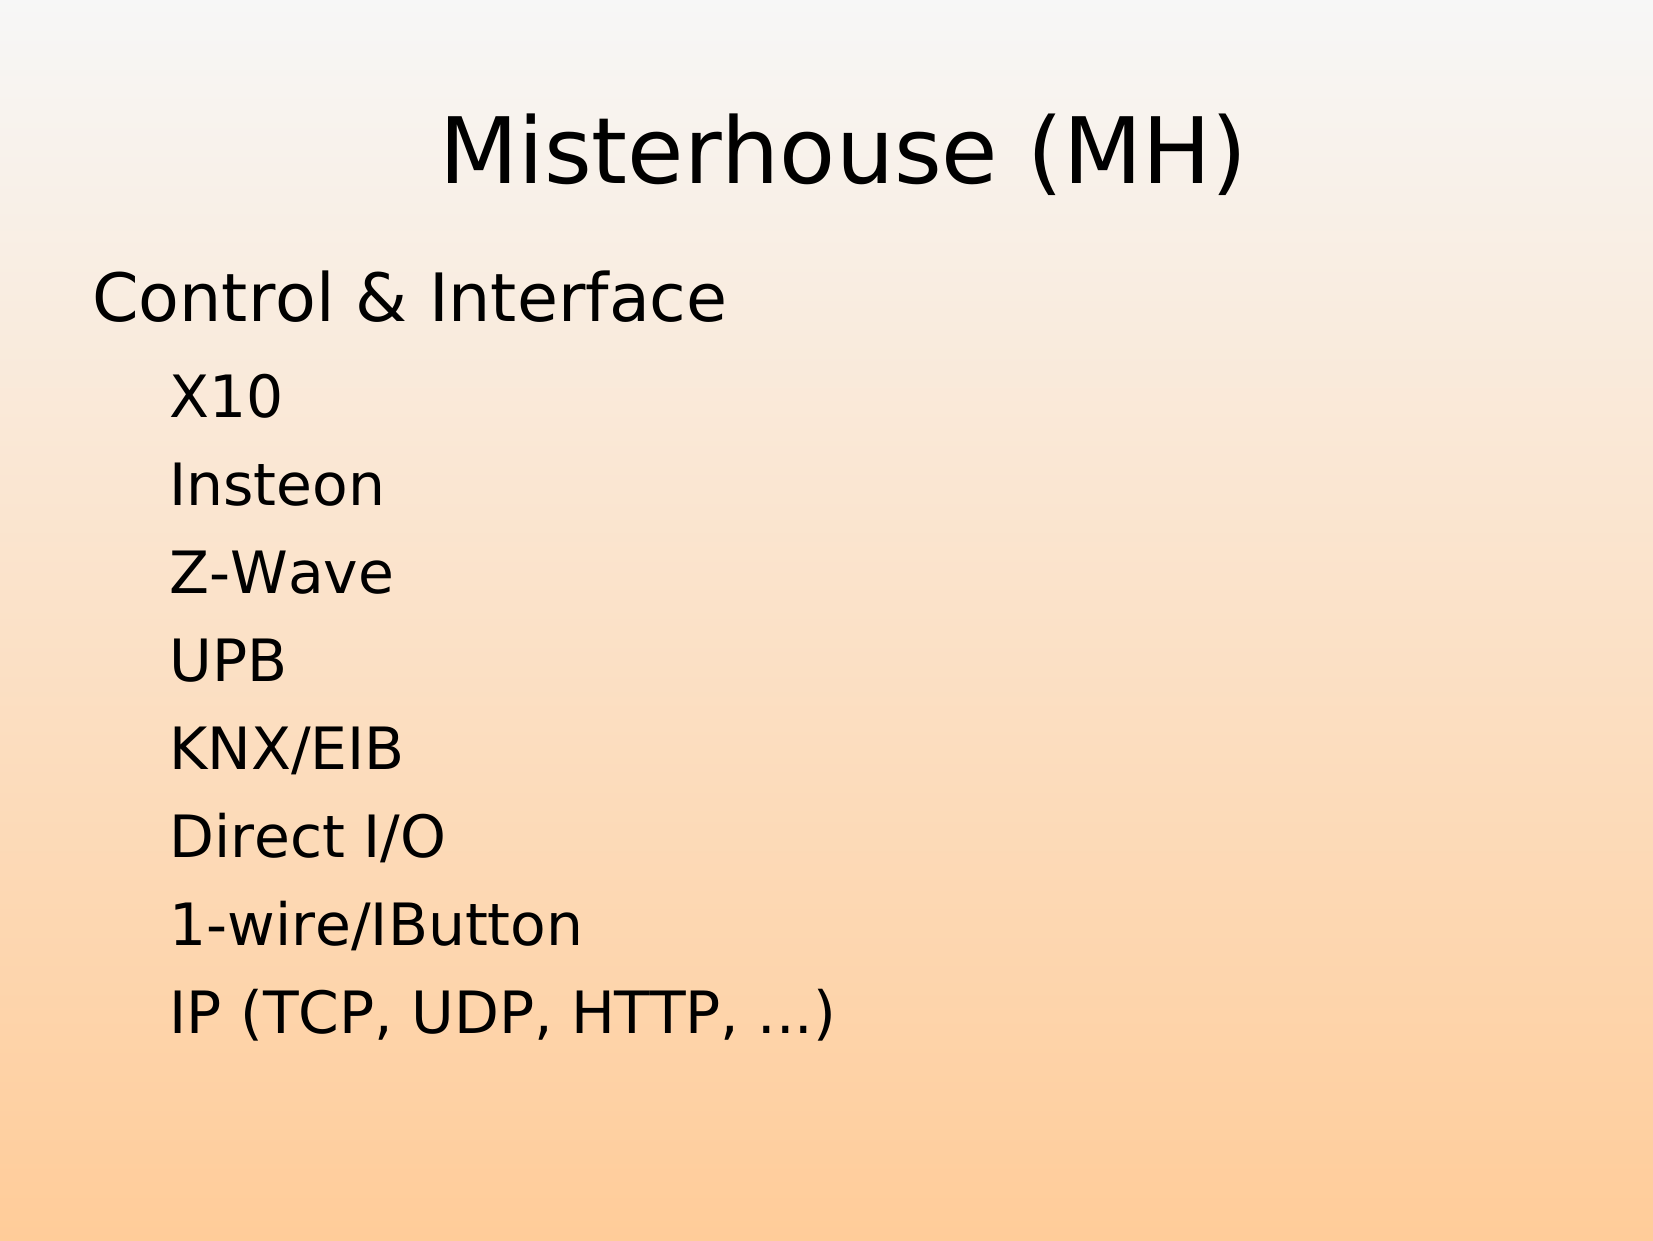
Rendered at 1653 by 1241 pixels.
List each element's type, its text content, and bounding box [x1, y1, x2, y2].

title Misterhouse (MH) [82, 49, 1570, 257]
list Control & Interface X10 Insteon Z-Wave UPB KNX/EIB Direct I/O 1-wire/IButton IP (TCP, UDP, HTTP, ...) [75, 262, 1563, 1067]
